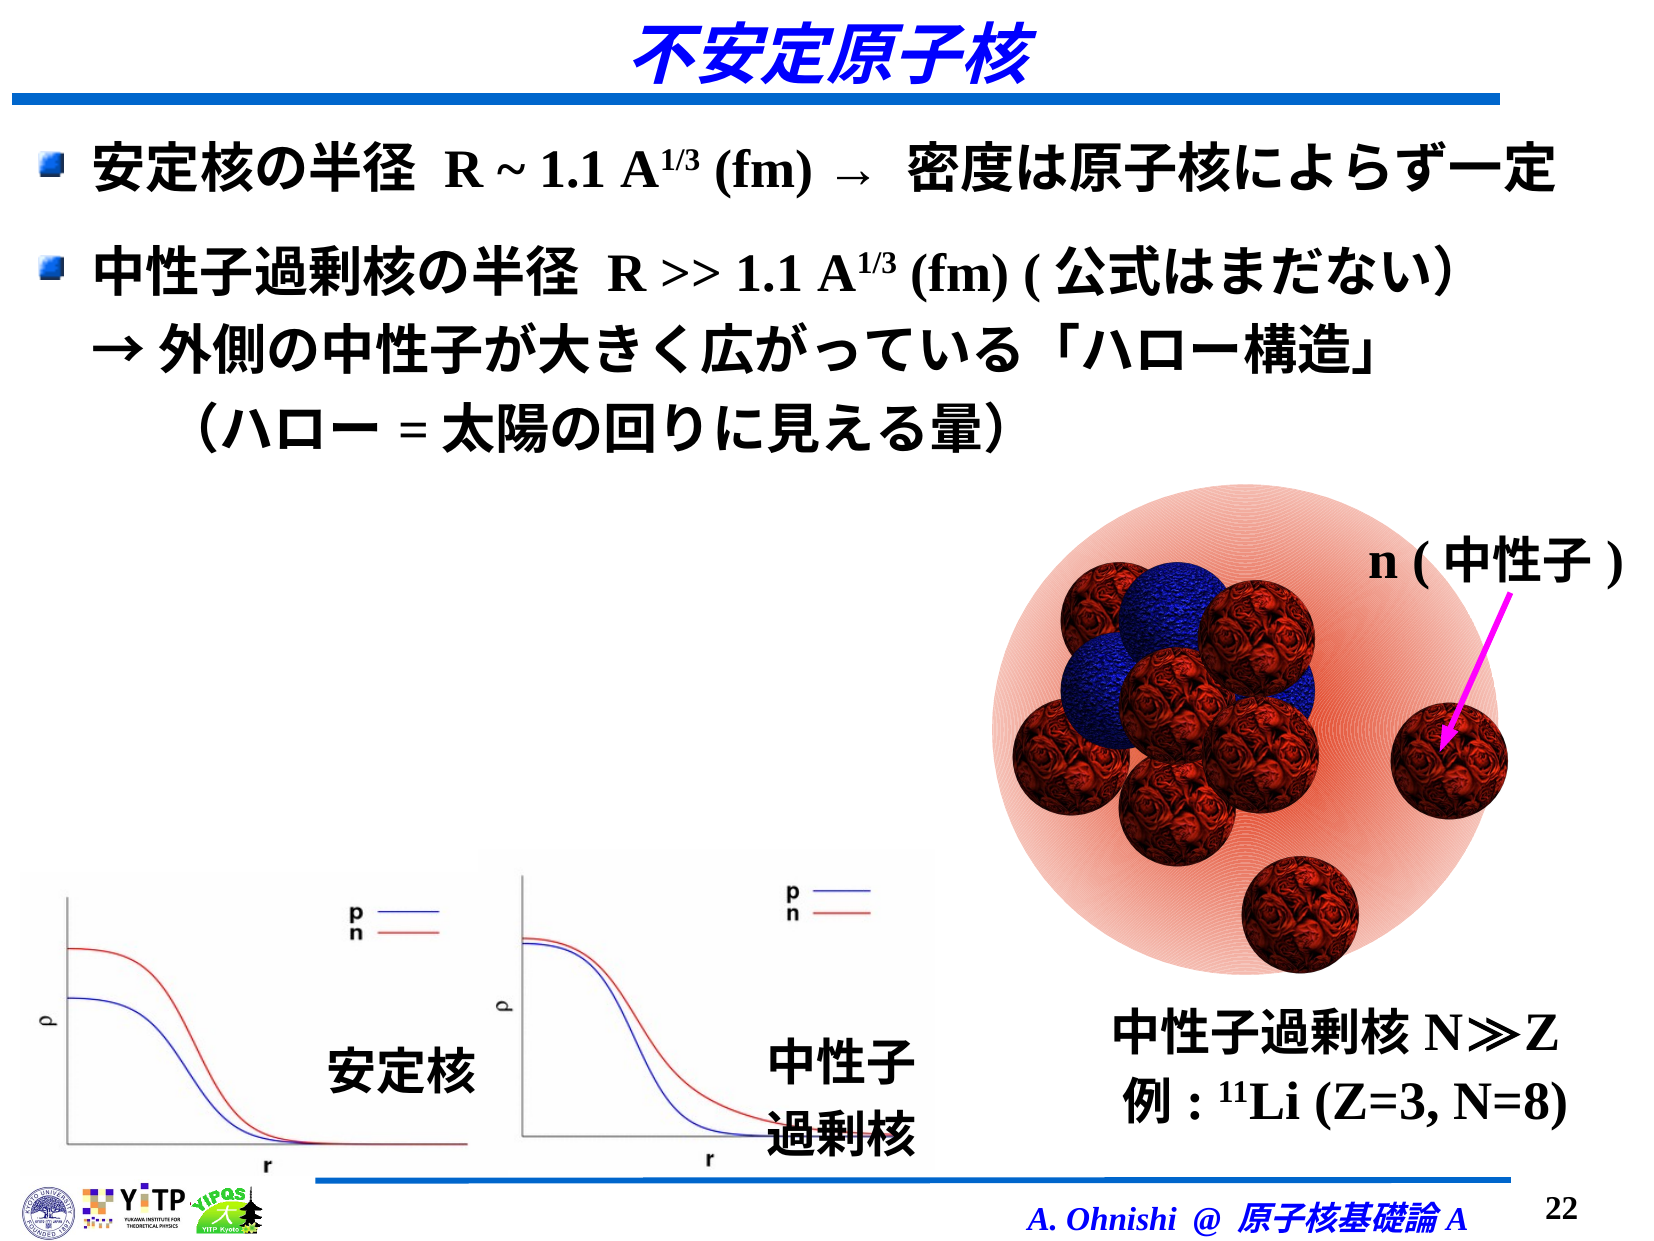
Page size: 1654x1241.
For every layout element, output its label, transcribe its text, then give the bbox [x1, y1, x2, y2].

list 安定核の半径 R ~ 1.1 A1/3 (fm) → 密度は原子核によらず一定 中性子過剰核の半径 R >> 1.1 A1/3 (fm) (公式はまだない） → 外側の中性子が大きく広がっている「ハロー構造」 （ハロー=太陽の回りに見える暈） [20, 124, 1621, 1137]
picture [1391, 703, 1507, 819]
text_box 中性子 過剰核 [766, 1022, 957, 1130]
text_box 例: 11Li (Z=3, N=8) [1122, 1061, 1595, 1124]
text_box [992, 484, 1487, 975]
picture [1242, 857, 1359, 973]
picture [1013, 563, 1319, 866]
text_box 中性子過剰核N≫Z [1110, 992, 1588, 1065]
picture [77, 1179, 263, 1234]
title 不安定原子核 [0, 0, 1654, 99]
picture [20, 1185, 76, 1241]
text_box n (中性子) [1368, 520, 1635, 583]
text_box [1465, 655, 1499, 729]
picture [20, 849, 935, 1176]
text_box 安定核 [326, 1031, 499, 1086]
